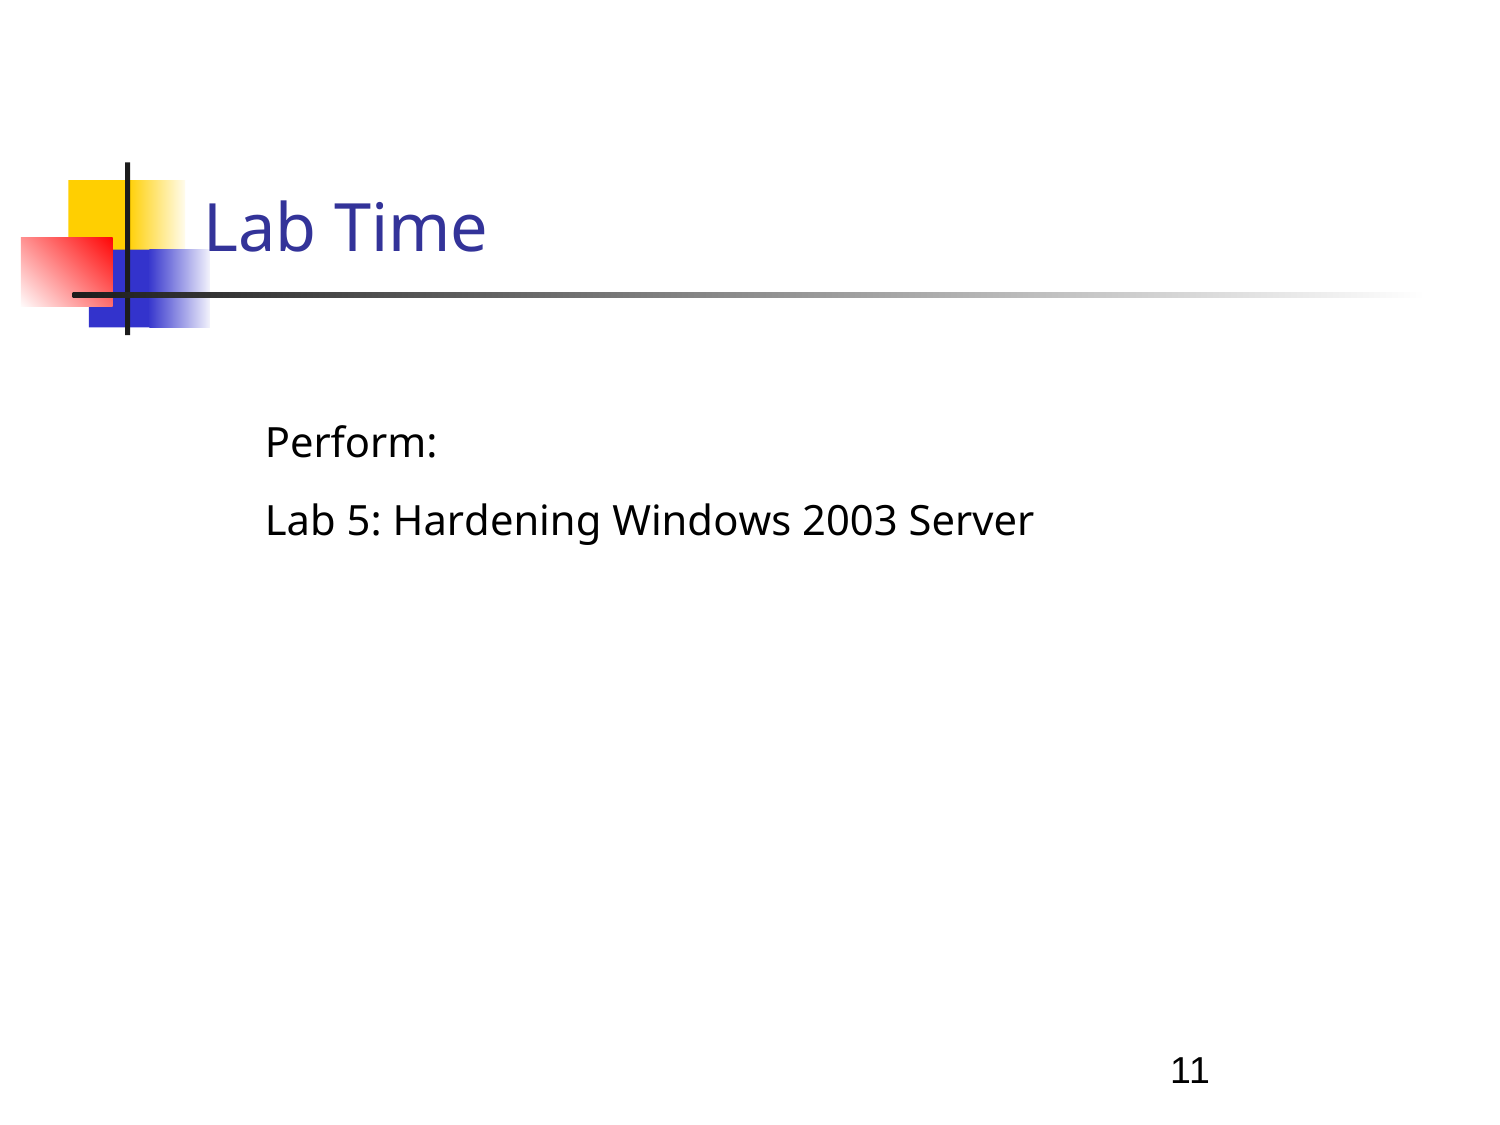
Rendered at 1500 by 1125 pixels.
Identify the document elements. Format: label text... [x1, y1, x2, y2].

title Lab Time [188, 35, 1468, 276]
list Perform: Lab 5: Hardening Windows 2003 Server [193, 331, 1469, 1007]
